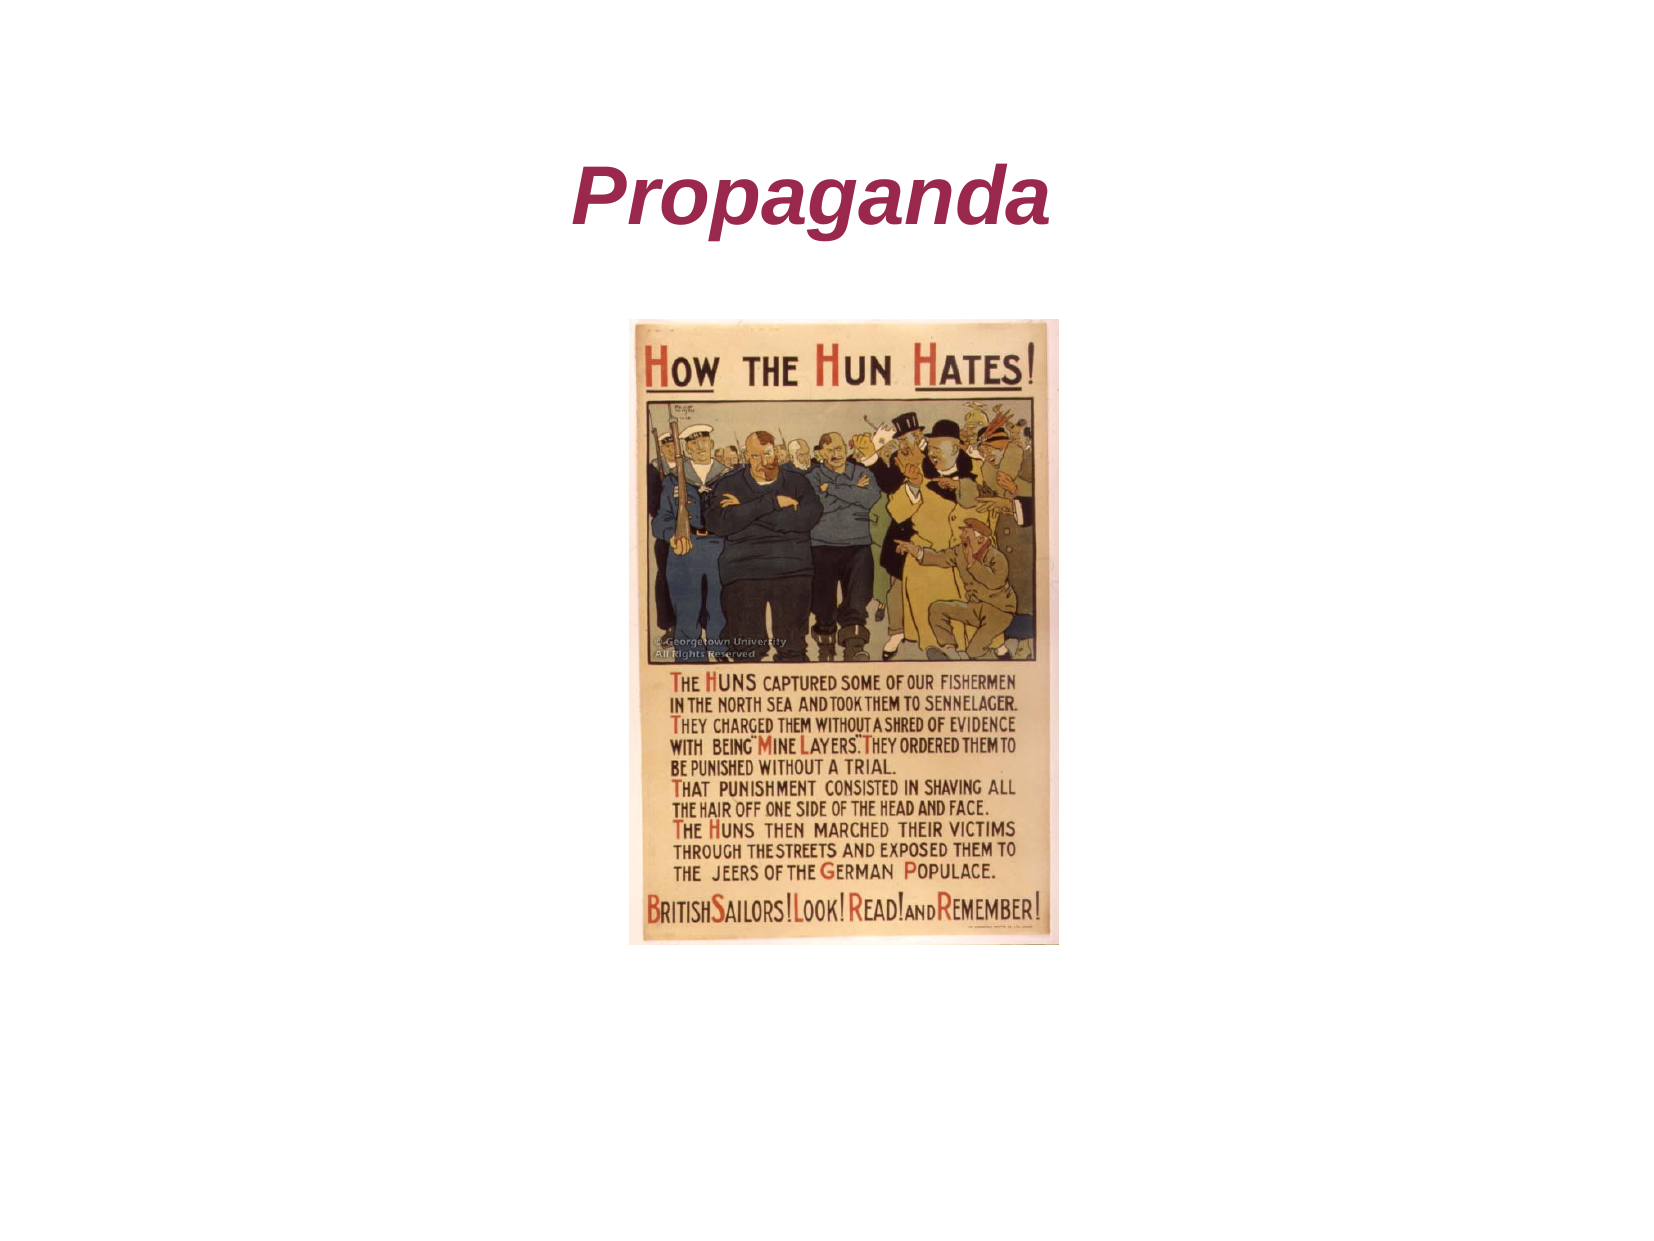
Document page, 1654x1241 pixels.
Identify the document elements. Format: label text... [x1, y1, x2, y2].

title Propaganda [118, 112, 1506, 281]
picture [629, 319, 1059, 945]
